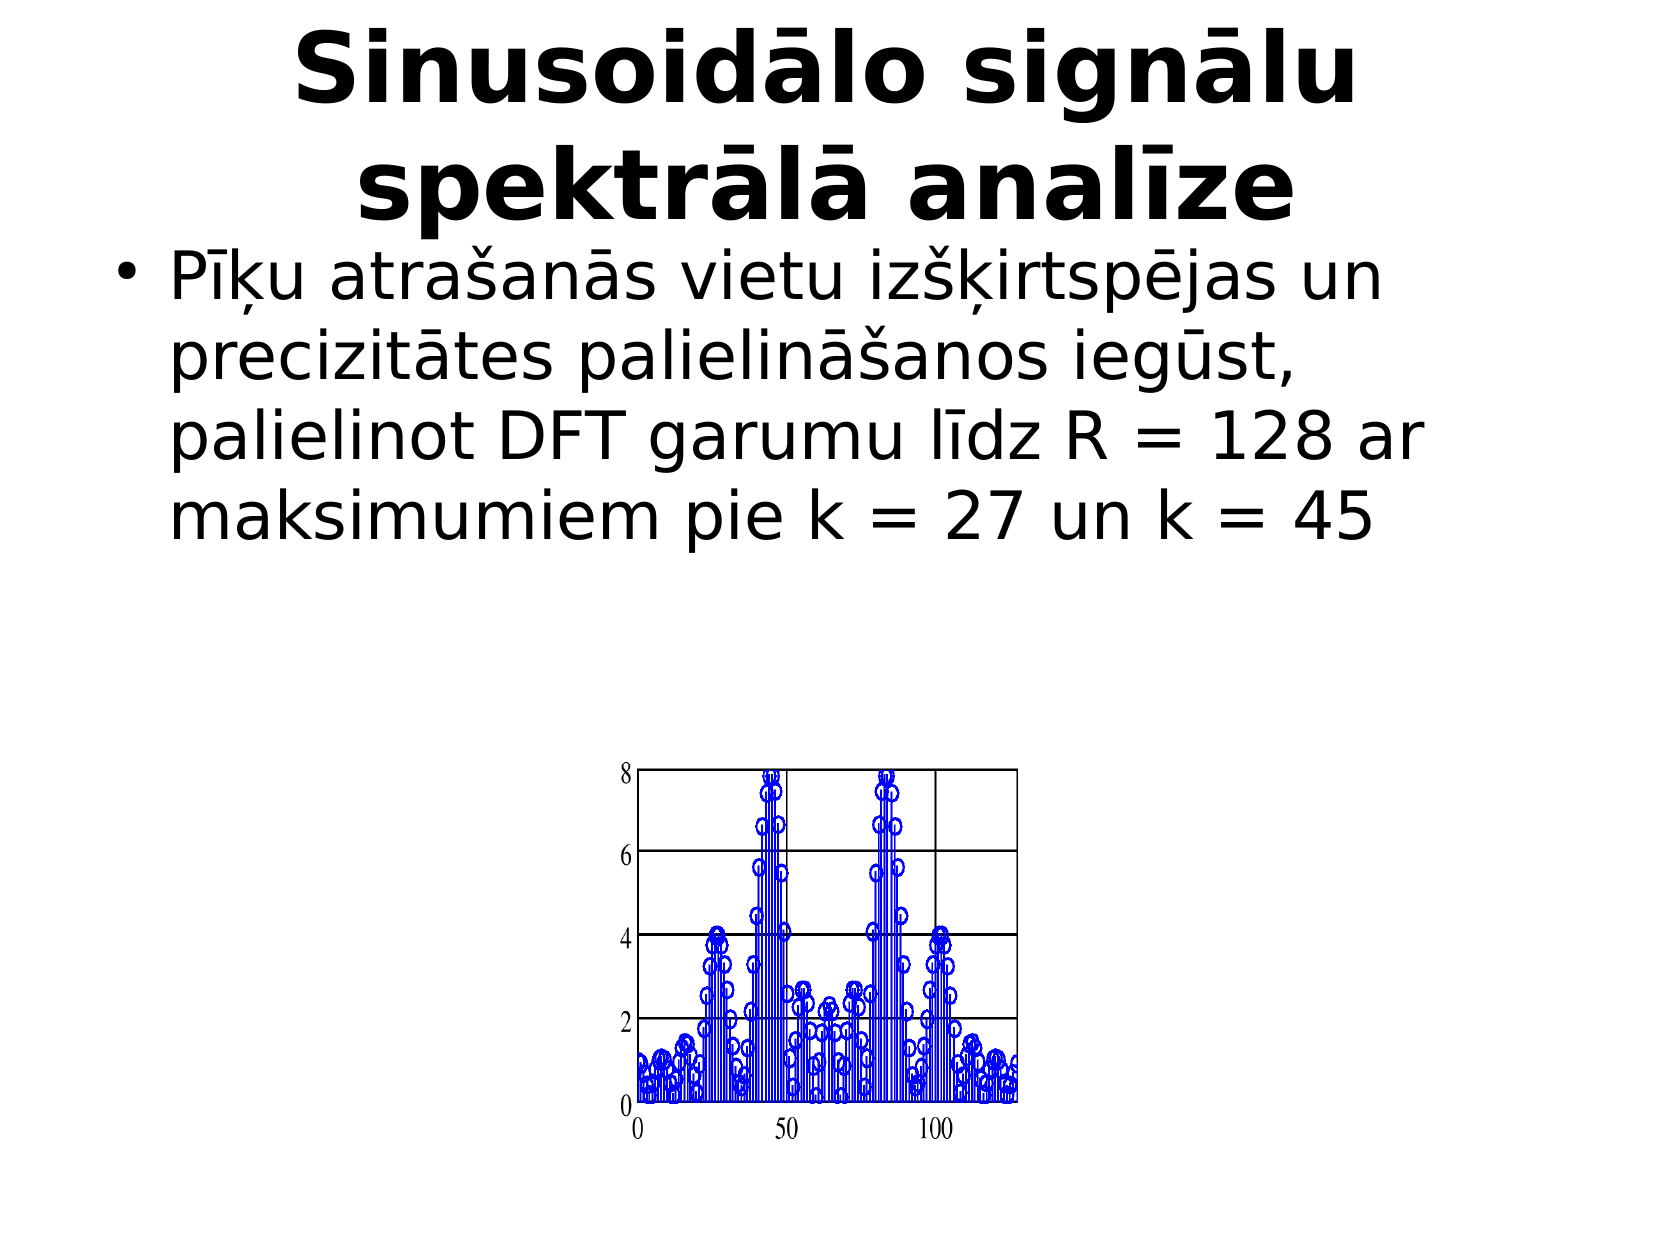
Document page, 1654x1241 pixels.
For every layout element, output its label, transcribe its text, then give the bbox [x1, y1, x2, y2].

picture [581, 726, 1040, 1185]
title Sinusoidālo signālu spektrālā analīze [82, 49, 1571, 196]
list Pīķu atrašanās vietu izšķirtspējas un precizitātes palielināšanos iegūst, palielinot DFT garumu līdz R = 128 ar maksimumiem pie k = 27 un k = 45 [82, 225, 1538, 683]
